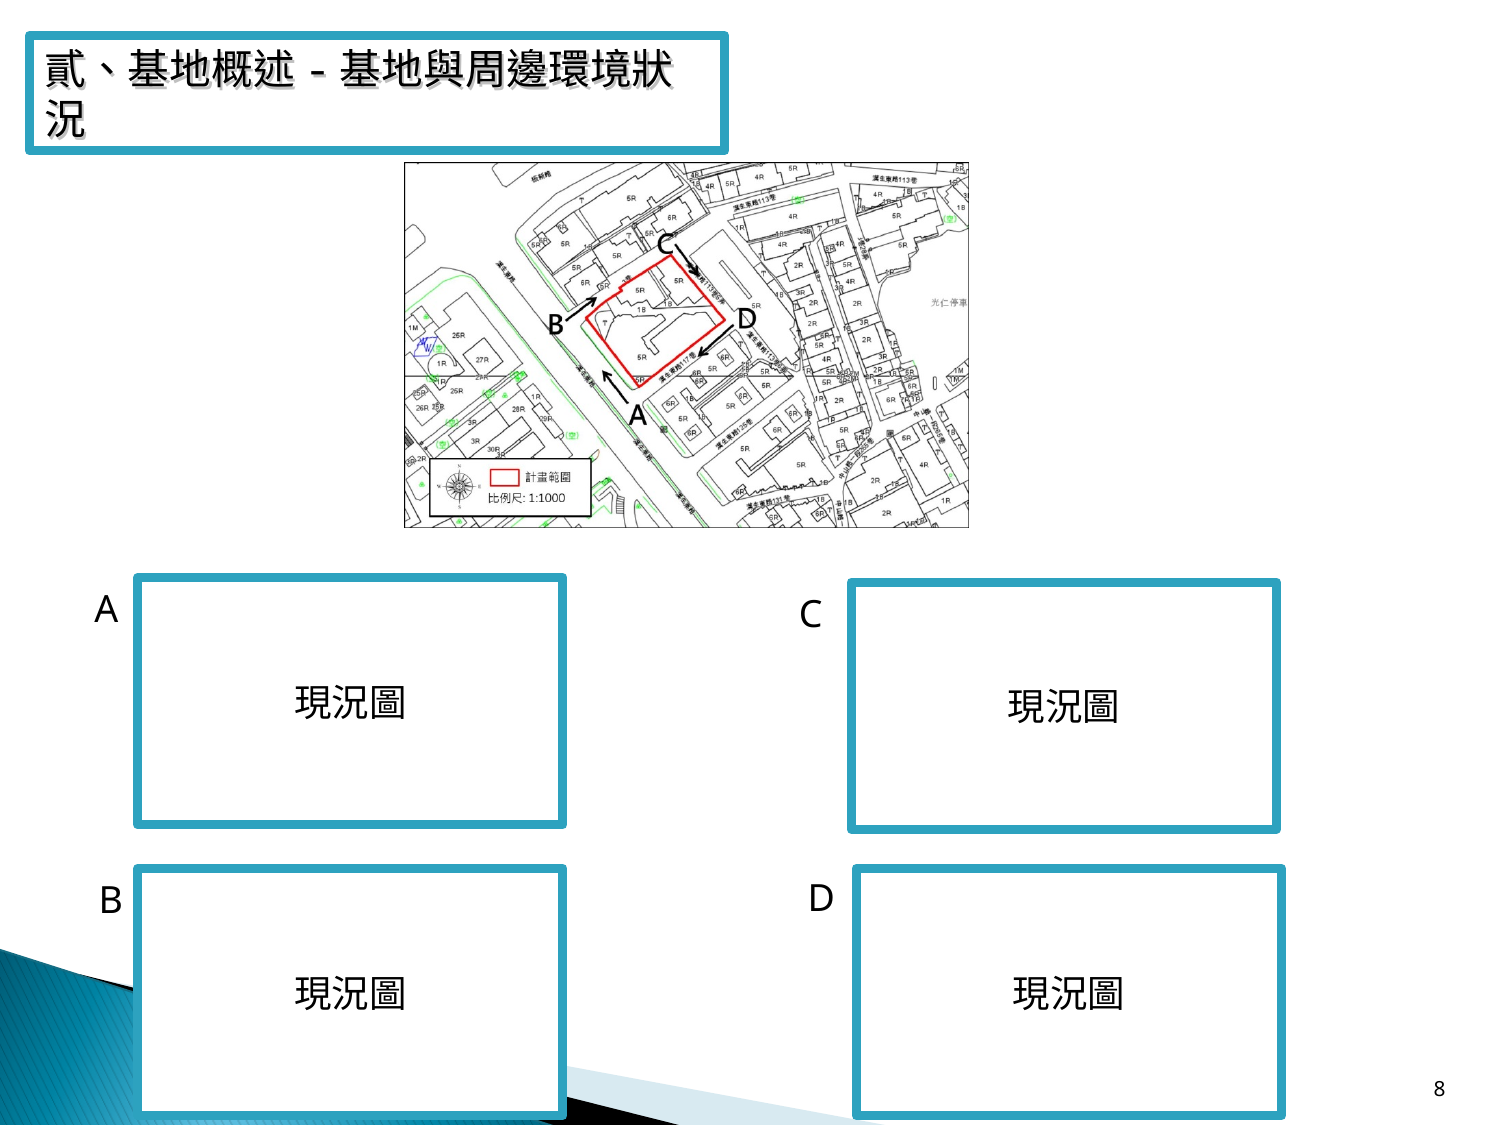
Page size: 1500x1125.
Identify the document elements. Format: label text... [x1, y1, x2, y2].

text_box B [83, 868, 136, 929]
picture [404, 163, 969, 528]
text_box A [79, 577, 136, 639]
text_box 現況圖 [138, 578, 563, 825]
text_box 現況圖 [138, 868, 563, 1116]
text_box 現況圖 [851, 582, 1277, 829]
text_box 8 [1418, 1051, 1479, 1112]
text_box C [783, 582, 841, 643]
text_box D [792, 866, 852, 928]
text_box 現況圖 [856, 868, 1281, 1116]
text_box 貳、基地概述-基地與周邊環境狀況 [29, 36, 725, 151]
